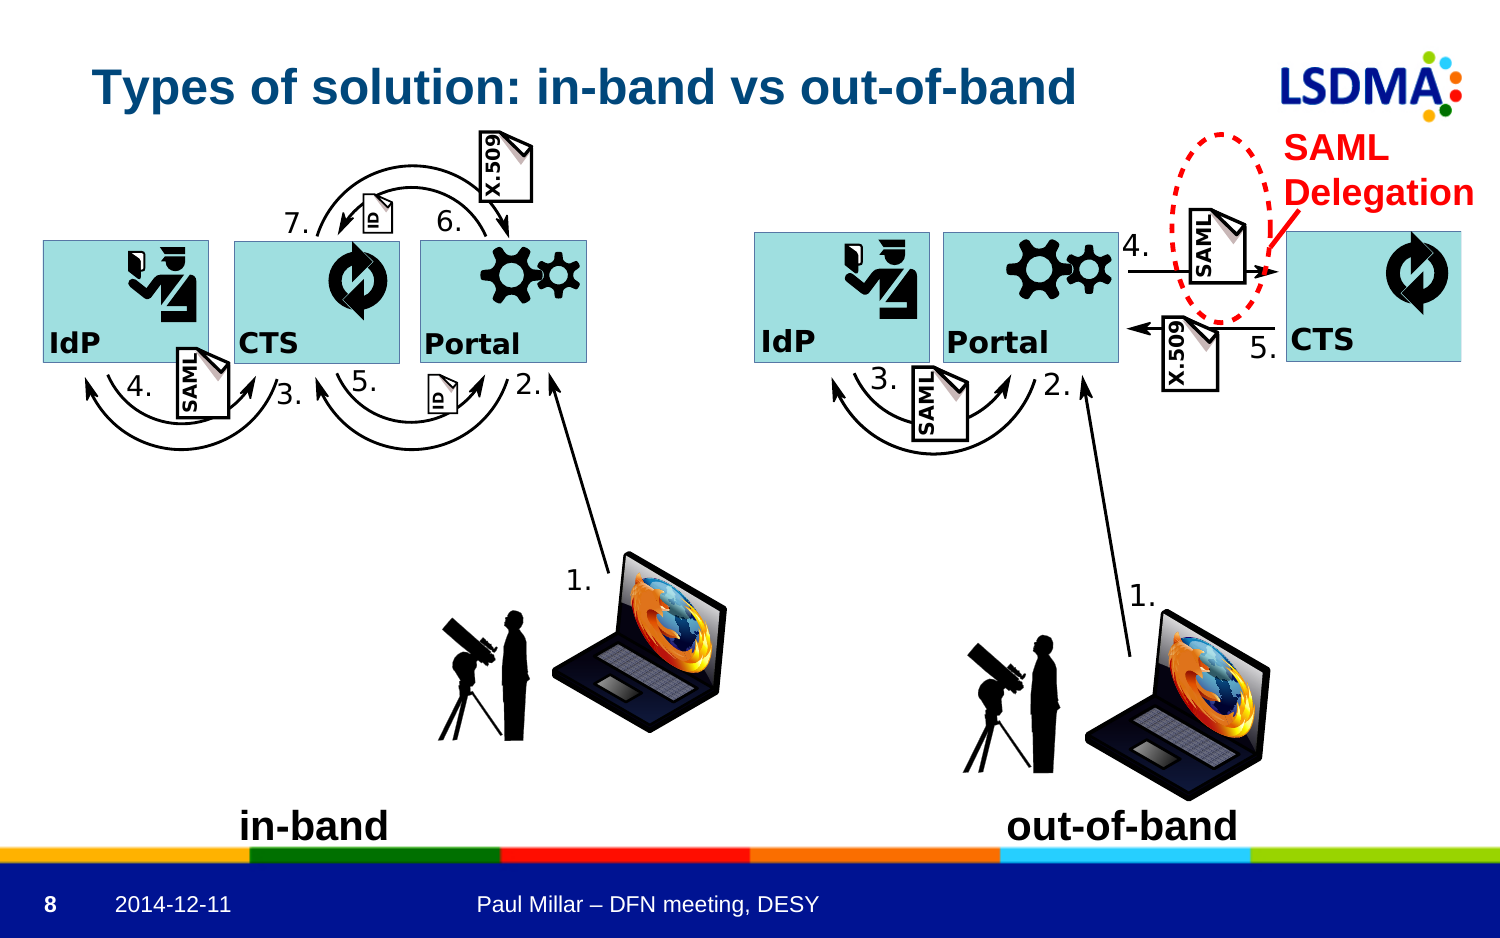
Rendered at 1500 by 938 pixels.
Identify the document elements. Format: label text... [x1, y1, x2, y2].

picture [0, 0, 1500, 938]
title Types of solution: in-band vs out-of-band [76, 45, 1247, 123]
text_box in-band [223, 791, 405, 857]
text_box SAML Delegation [1268, 115, 1491, 221]
text_box out-of-band [991, 791, 1254, 857]
